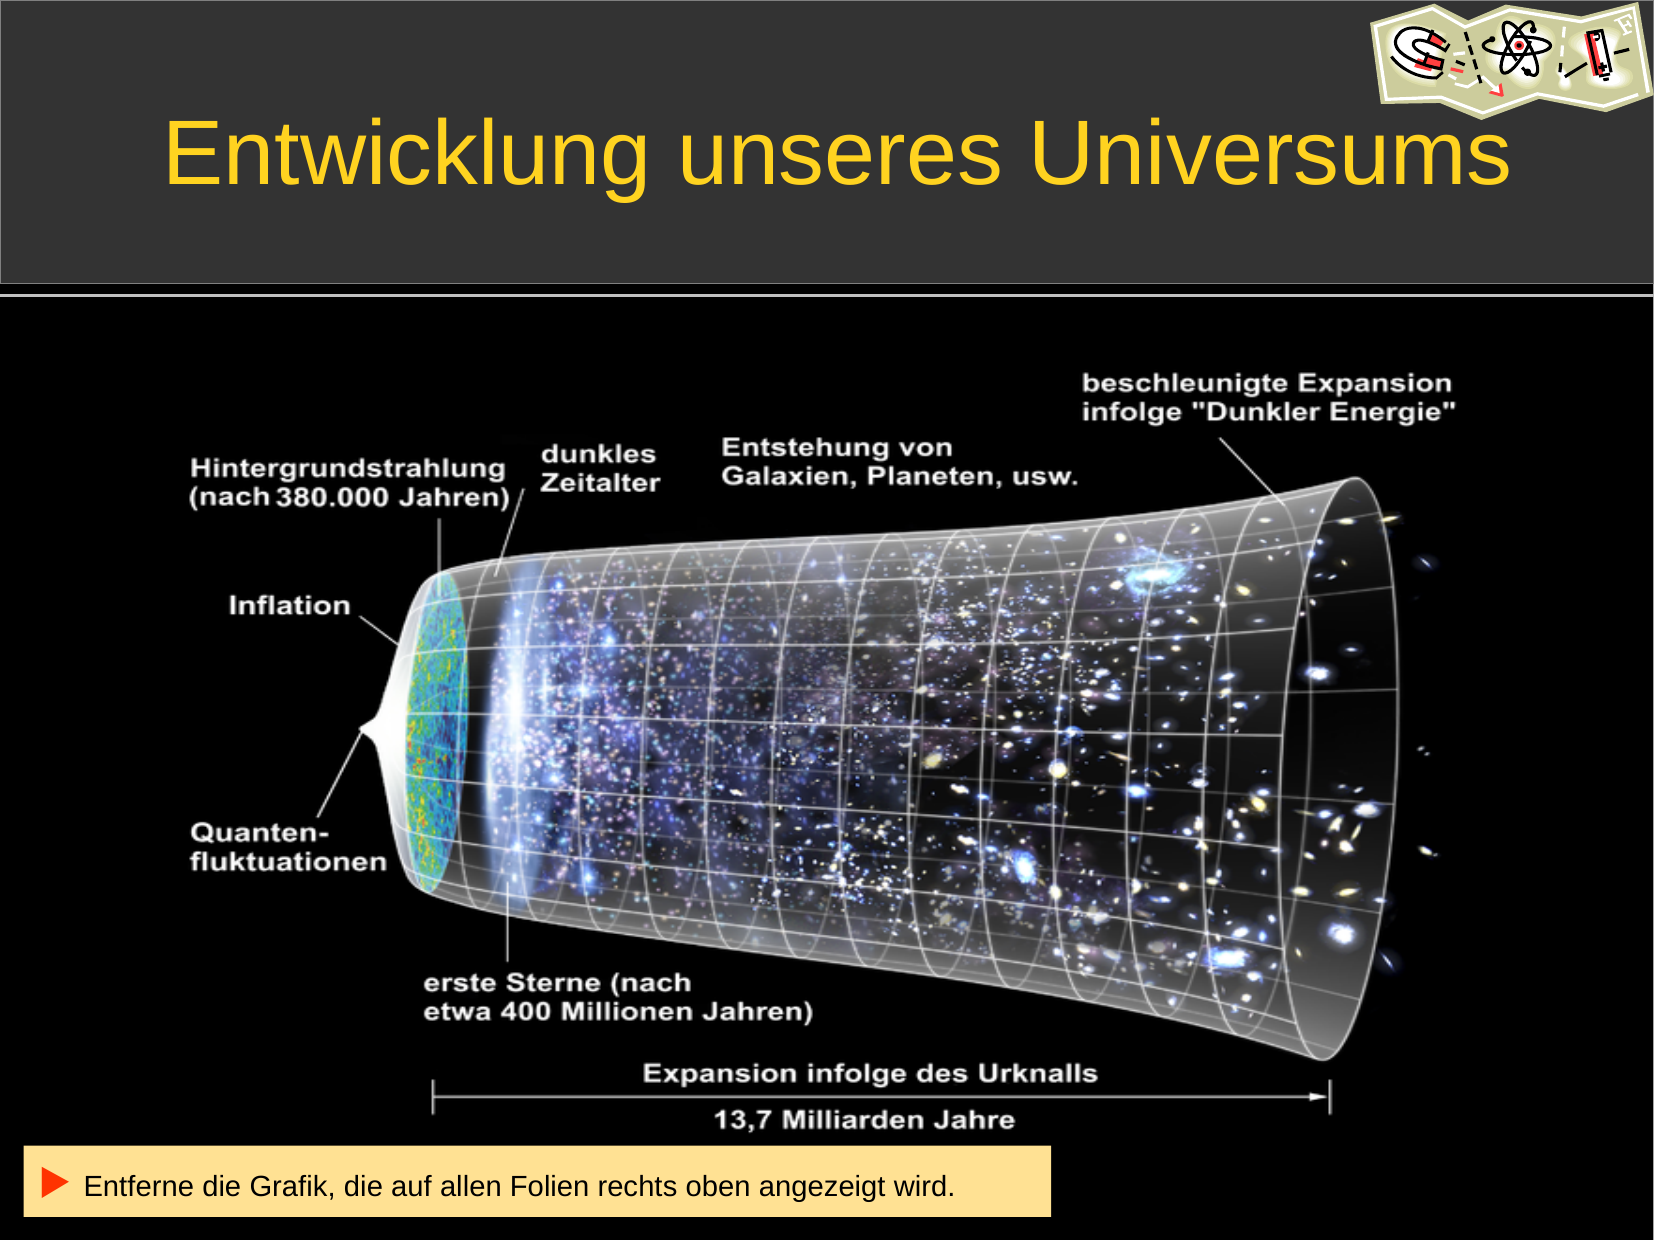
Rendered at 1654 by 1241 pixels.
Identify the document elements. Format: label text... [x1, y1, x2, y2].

picture [70, 309, 1571, 1193]
text_box  Entferne die Grafik, die auf allen Folien rechts oben angezeigt wird. [23, 1145, 1052, 1217]
title Entwicklung unseres Universums [82, 49, 1595, 257]
